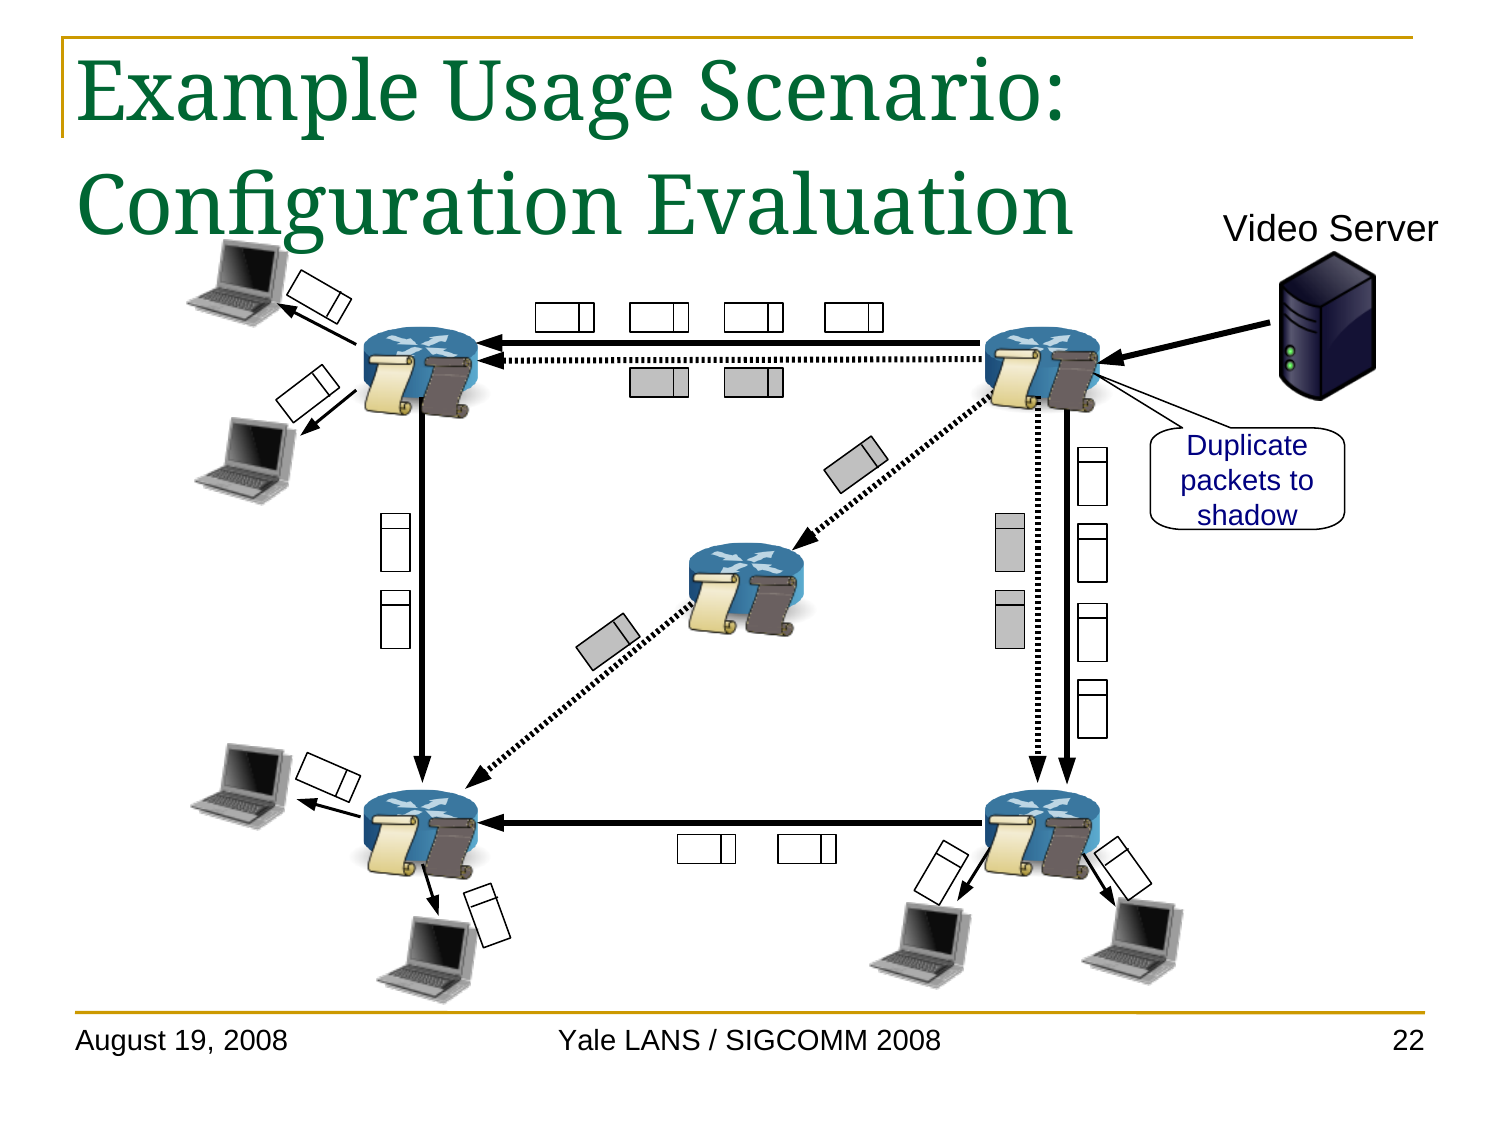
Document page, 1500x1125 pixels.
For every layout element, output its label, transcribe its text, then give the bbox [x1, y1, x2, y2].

picture [337, 774, 359, 800]
picture [336, 774, 343, 790]
picture [1279, 257, 1376, 401]
text_box [995, 513, 1025, 572]
picture [185, 238, 293, 331]
picture [661, 527, 839, 642]
picture [1106, 852, 1135, 888]
picture [957, 311, 1135, 425]
picture [375, 915, 483, 1008]
text_box Video Server [1208, 196, 1455, 257]
text_box [823, 436, 889, 494]
picture [473, 915, 483, 941]
picture [189, 742, 297, 834]
picture [336, 774, 513, 888]
text_box [576, 613, 641, 671]
text_box [630, 367, 673, 397]
picture [1080, 896, 1188, 989]
picture [193, 416, 301, 509]
text_box [724, 367, 768, 397]
picture [868, 901, 976, 993]
picture [336, 311, 513, 425]
text_box Duplicate packets to shadow [1093, 373, 1345, 530]
picture [1096, 838, 1125, 864]
picture [336, 311, 343, 322]
picture [957, 774, 1135, 888]
text_box [769, 367, 783, 397]
text_box [995, 590, 1025, 649]
text_box [674, 367, 689, 397]
title Example Usage Scenario: Configuration Evaluation [75, 48, 1425, 243]
picture [957, 850, 966, 866]
